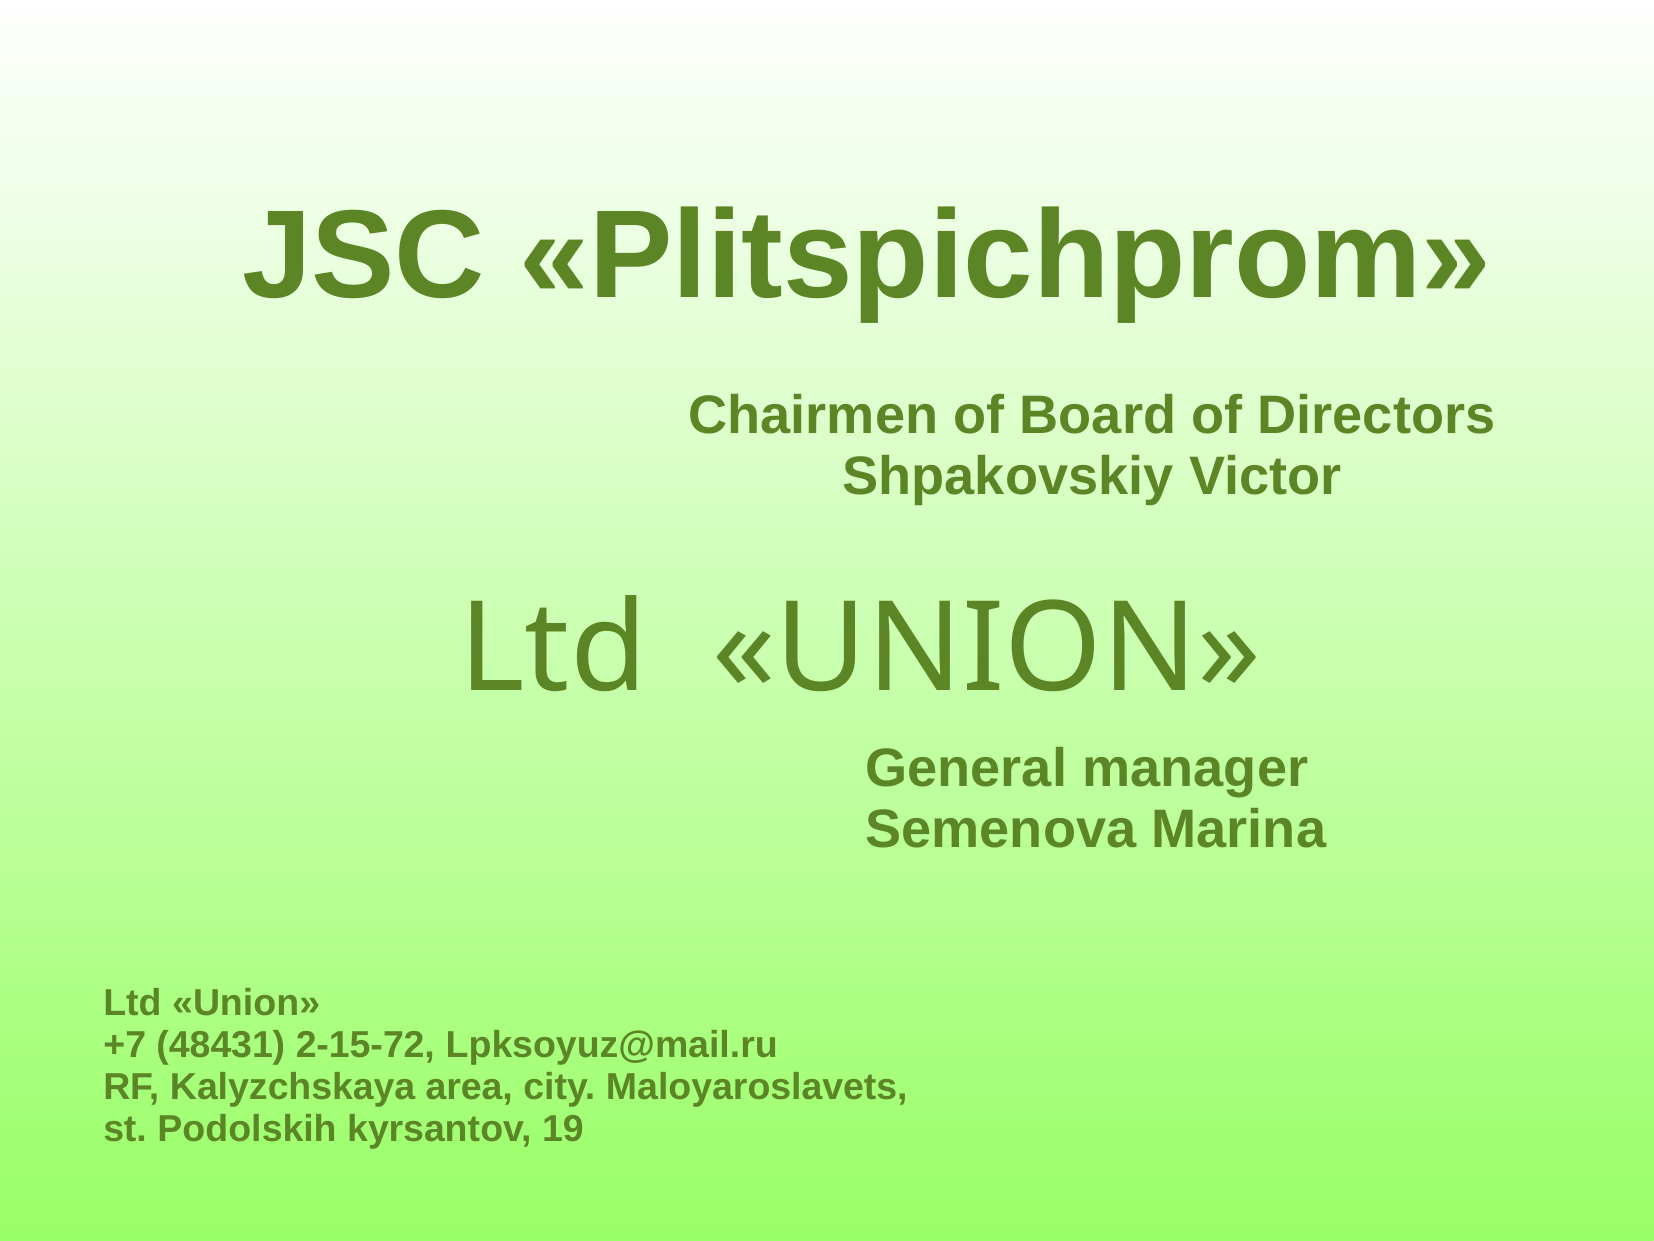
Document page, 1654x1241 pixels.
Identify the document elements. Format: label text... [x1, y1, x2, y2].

text_box General manager Semenova Marina [850, 730, 1343, 886]
text_box Ltd «Union» +7 (48431) 2-15-72, Lpksoyuz@mail.ru RF, Kalyzchskaya area, city. Maloyaroslavets, st. Podolskih kyrsantov, 19 [88, 974, 1270, 1163]
text_box [88, 118, 1595, 1123]
